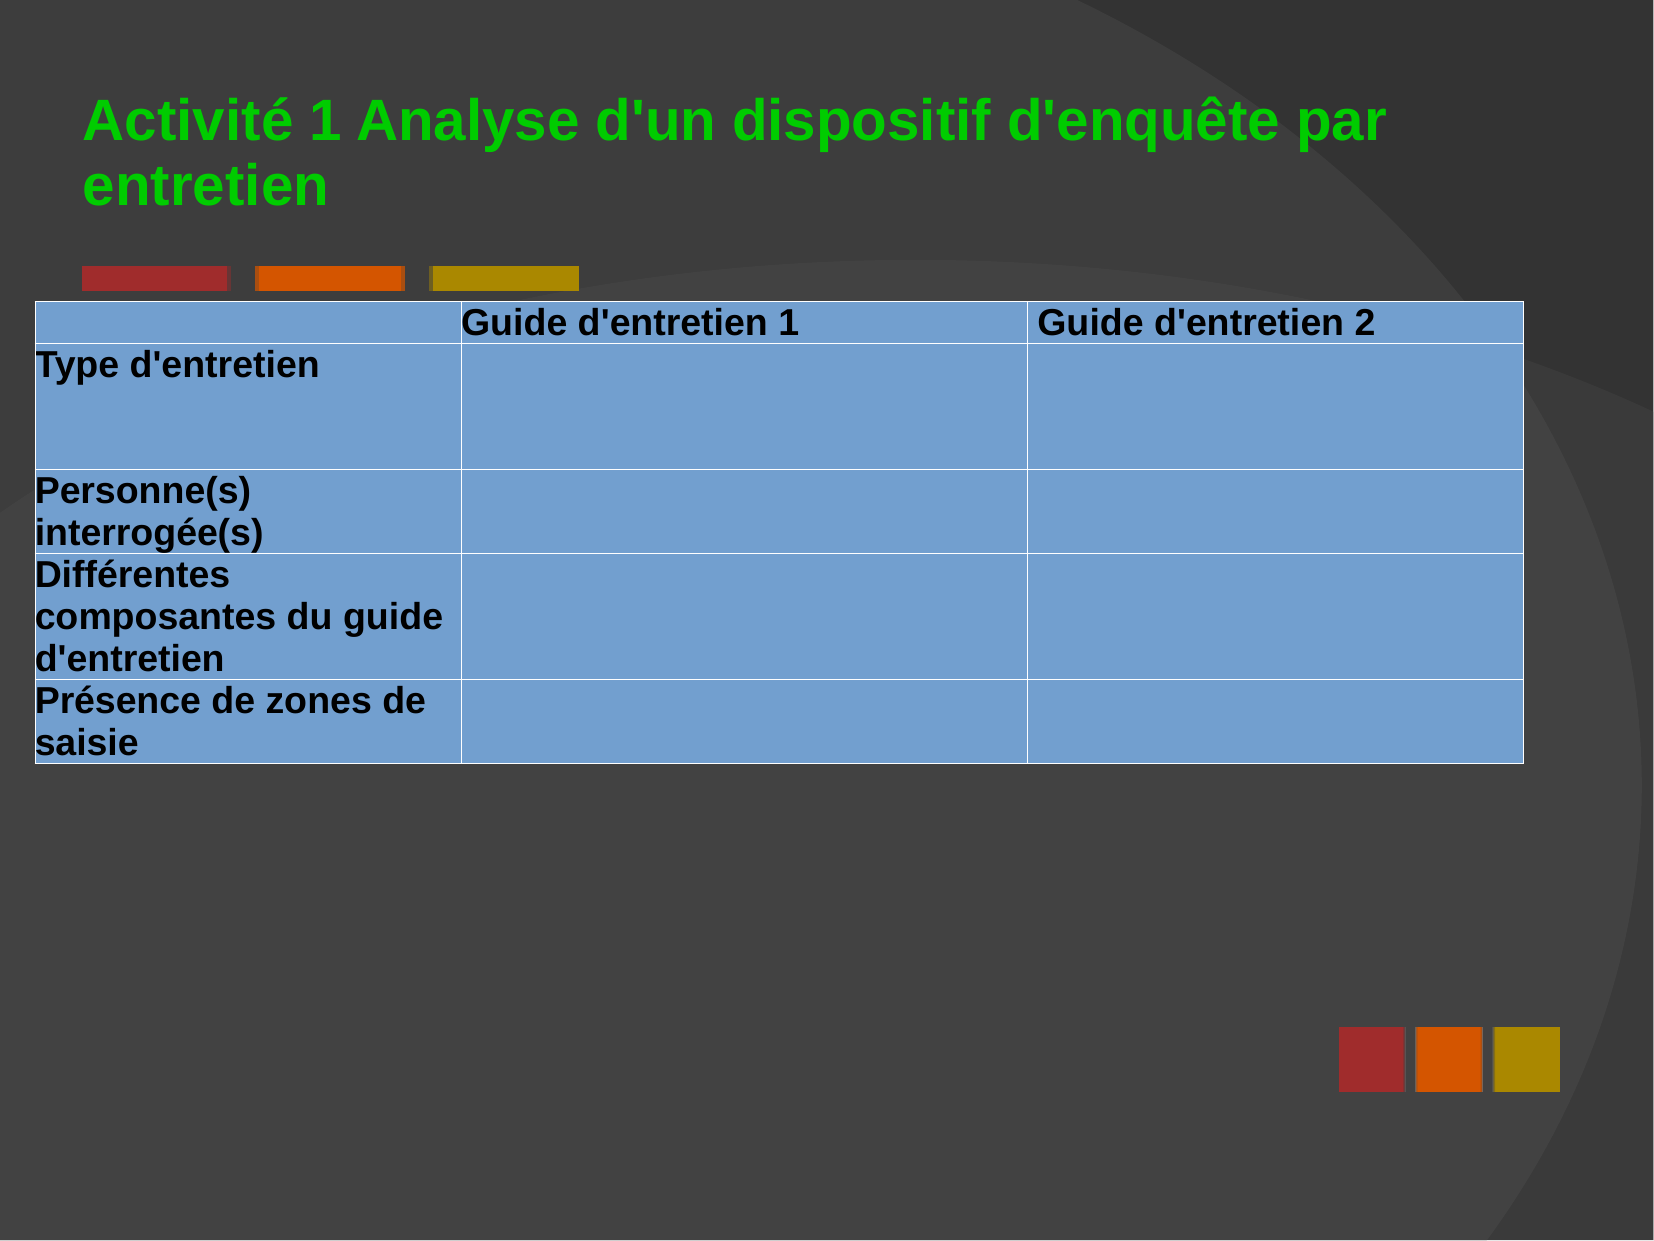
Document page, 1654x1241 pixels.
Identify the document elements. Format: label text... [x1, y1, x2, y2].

table_cell [462, 470, 1027, 553]
table_cell [462, 680, 1027, 763]
table_cell [1028, 344, 1523, 469]
table_header Guide d'entretien 1 [462, 302, 1027, 343]
table_cell [1028, 554, 1523, 679]
table_cell Type d'entretien [36, 344, 461, 469]
table_header [36, 302, 461, 343]
picture [1339, 1027, 1560, 1092]
table_cell Personne(s) interrogée(s) [36, 470, 461, 553]
table_cell [1028, 680, 1523, 763]
table_cell [1028, 470, 1523, 553]
table_header Guide d'entretien 2 [1028, 302, 1523, 343]
picture [82, 266, 579, 291]
table_cell [462, 344, 1027, 469]
title Activité 1 Analyse d'un dispositif d'enquête par entretien [82, 49, 1571, 257]
table_cell Différentes composantes du guide d'entretien [36, 554, 461, 679]
table_cell [462, 554, 1027, 679]
table_cell Présence de zones de saisie [36, 680, 461, 763]
